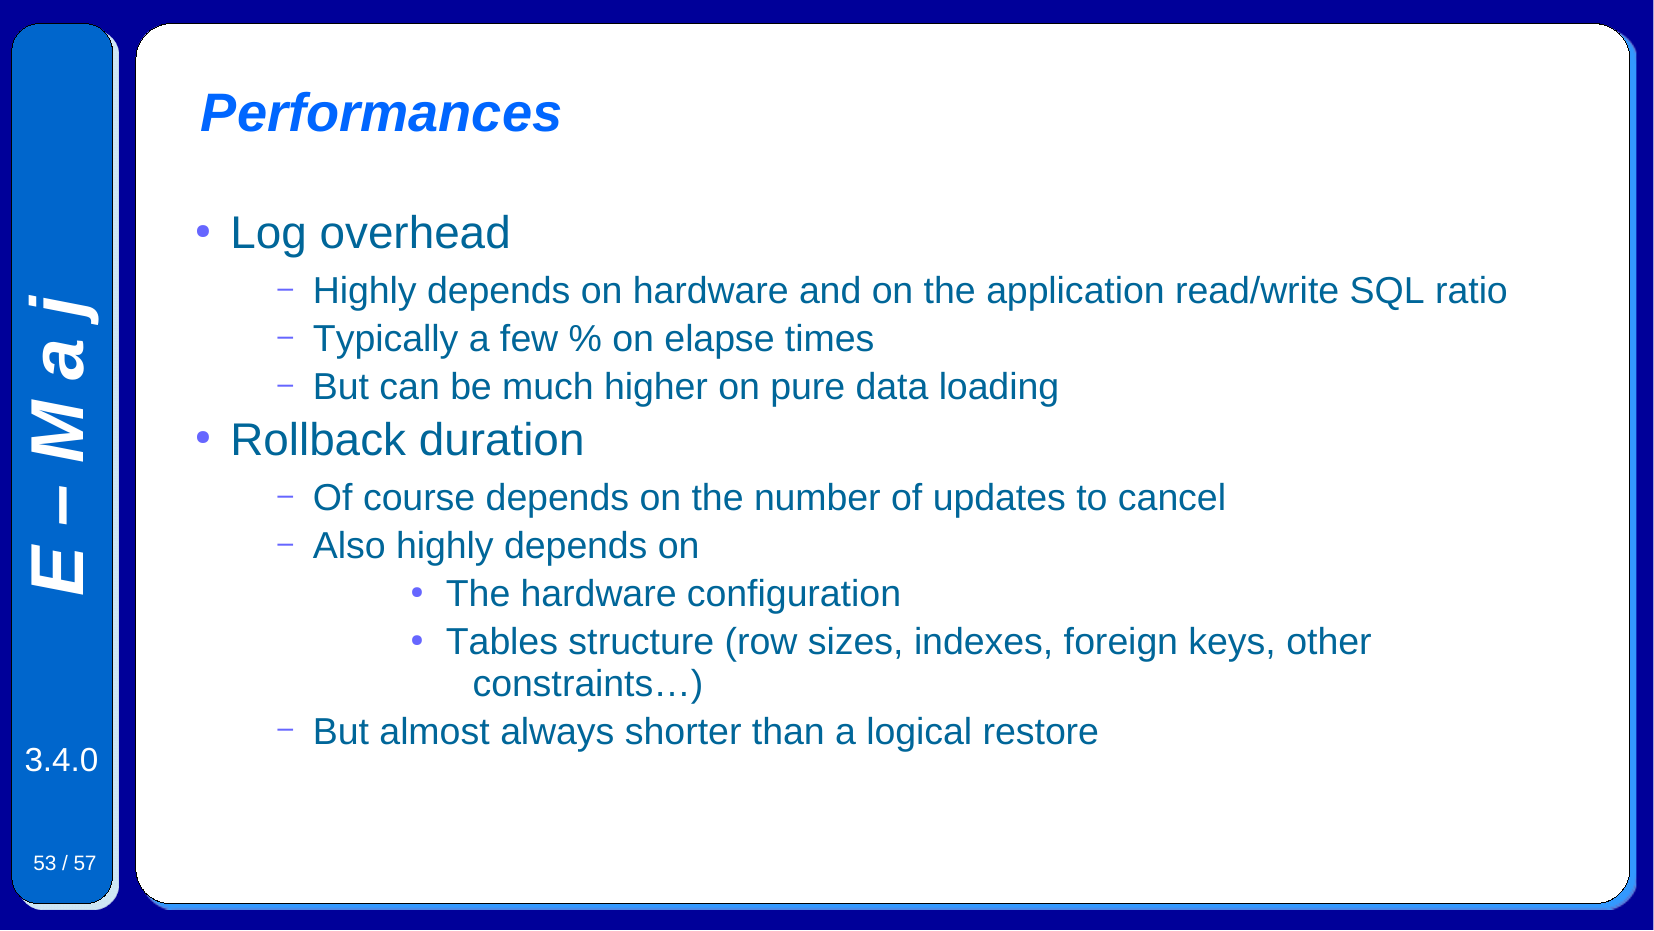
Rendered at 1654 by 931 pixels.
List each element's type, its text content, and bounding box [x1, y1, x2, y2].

title Performances [200, 34, 1575, 191]
list Log overhead Highly depends on hardware and on the application read/write SQL ratio Typically a few % on elapse times But can be much higher on pure data loading Rollback duration Of course depends on the number of updates to cancel Also highly depends on The hardware configuration Tables structure (row sizes, indexes, foreign keys, other constraints…) But almost always shorter than a logical restore [177, 206, 1587, 827]
